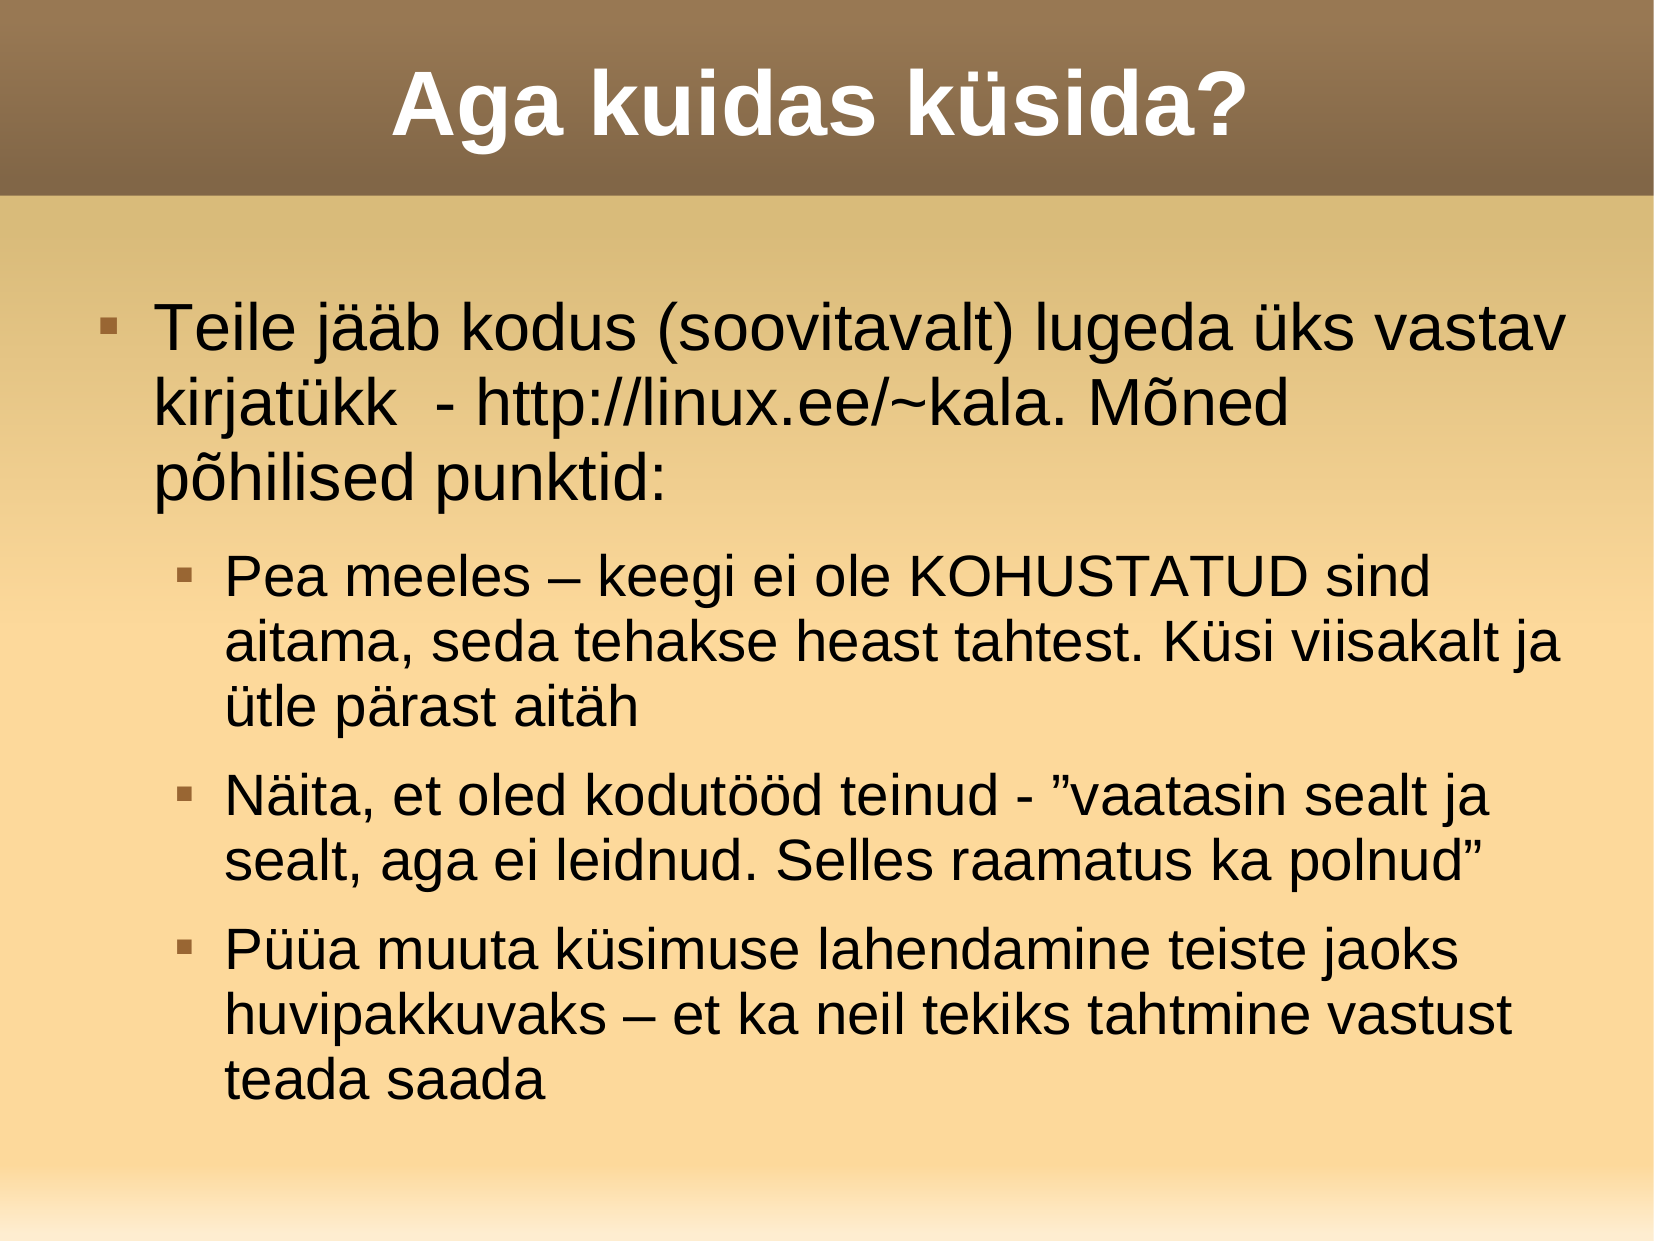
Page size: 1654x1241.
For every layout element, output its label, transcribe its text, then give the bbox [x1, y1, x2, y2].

title Aga kuidas küsida? [76, 7, 1565, 200]
picture [0, 0, 1654, 1241]
list Teile jääb kodus (soovitavalt) lugeda üks vastav kirjatükk - http://linux.ee/~kala. Mõned põhilised punktid: Pea meeles – keegi ei ole KOHUSTATUD sind aitama, seda tehakse heast tahtest. Küsi viisakalt ja ütle pärast aitäh Näita, et oled kodutööd teinud - ”vaatasin sealt ja sealt, aga ei leidnud. Selles raamatus ka polnud” Püüa muuta küsimuse lahendamine teiste jaoks huvipakkuvaks – et ka neil tekiks tahtmine vastust teada saada [82, 290, 1571, 1112]
